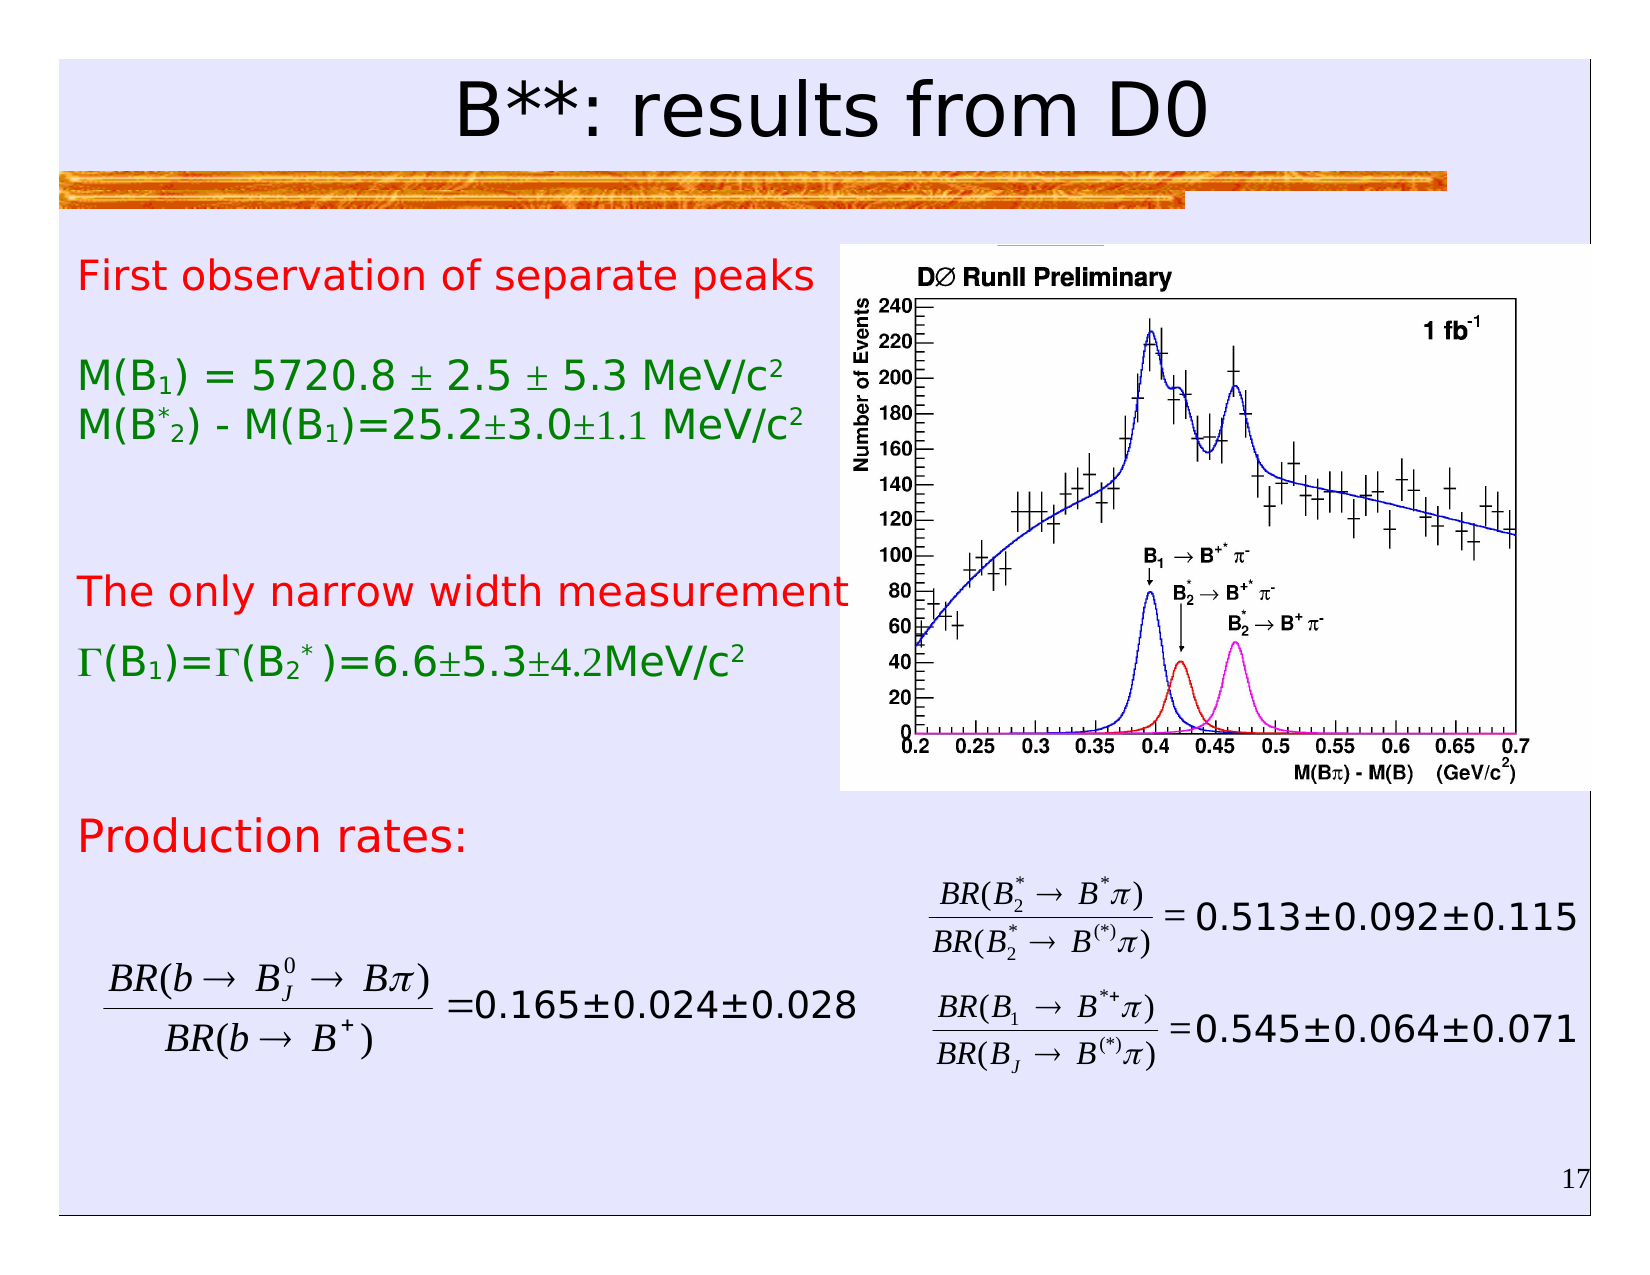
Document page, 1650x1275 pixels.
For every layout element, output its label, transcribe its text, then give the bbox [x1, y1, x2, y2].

text_box M(B1) = 5720.8 ± 2.5 ± 5.3 MeV/c2 M(B*2) - M(B1)=25.2±3.0±1.1 MeV/c2 [59, 341, 850, 489]
text_box G(B1)=G(B2* )=6.6±5.3±4.2MeV/c2 [59, 628, 812, 714]
chart [923, 868, 1187, 967]
text_box B**: results from D0 [439, 59, 1211, 162]
text_box The only narrow width measurement [59, 557, 866, 628]
text_box Production rates: [59, 799, 480, 874]
chart [97, 947, 473, 1070]
picture [59, 171, 1447, 209]
text_box 0.165±0.024±0.028 [455, 973, 871, 1039]
text_box First observation of separate peaks [59, 241, 833, 311]
text_box 0.513±0.092±0.115 [1177, 884, 1591, 950]
picture [840, 244, 1591, 791]
text_box 0.545±0.064±0.071 [1176, 997, 1591, 1062]
chart [927, 981, 1190, 1080]
